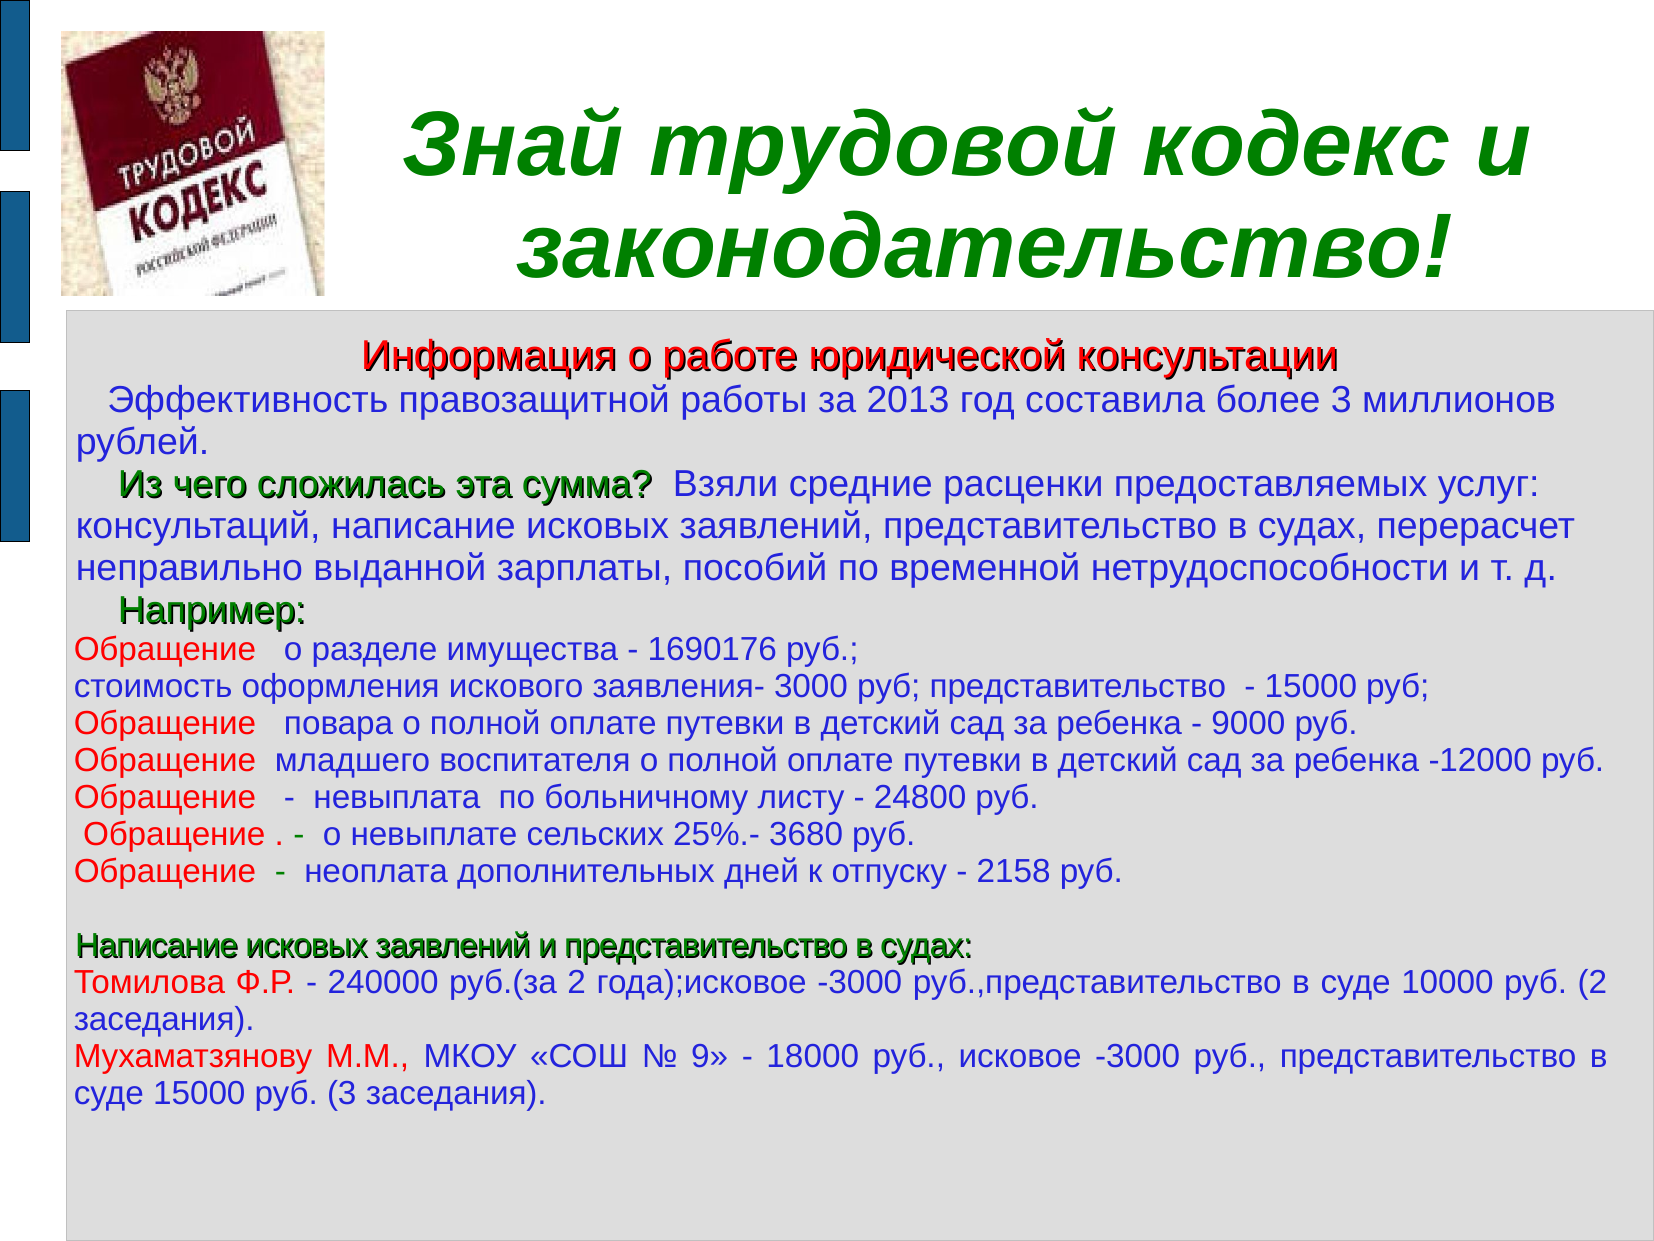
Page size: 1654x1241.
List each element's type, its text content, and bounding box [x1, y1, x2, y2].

title Знай трудовой кодекс и законодательство! [121, 91, 1534, 299]
picture [61, 31, 325, 296]
text_box Информация о работе юридической консультации Эффективность правозащитной работы за 2013 год составила более 3 миллионов рублей. Из чего сложилась эта сумма? Взяли средние расценки предоставляемых услуг: консультаций, написание исковых заявлений, представительство в судах, перерасчет неправильно выданной зарплаты, пособий по временной нетрудоспособности и т. д. Например: Обращение о разделе имущества - 1690176 руб.; стоимость оформления искового заявления- 3000 руб; представительство - 15000 руб; Обращение повара о полной оплате путевки в детский сад за ребенка - 9000 руб. Обращение младшего воспитателя о полной оплате путевки в детский сад за ребенка -12000 руб. Обращение - невыплата по больничному листу - 24800 руб. Обращение . - о невыплате сельских 25%.- 3680 руб. Обращение - неоплата дополнительных дней к отпуску - 2158 руб. Написание исковых заявлений и представительство в судах: Томилова Ф.Р. - 240000 руб.(за 2 года);исковое -3000 руб.,представительство в суде 10000 руб. (2 заседания). Мухаматзянову М.М., МКОУ «СОШ № 9» - 18000 руб., исковое -3000 руб., представительство в суде 15000 руб. (3 заседания). [59, 324, 1625, 1241]
